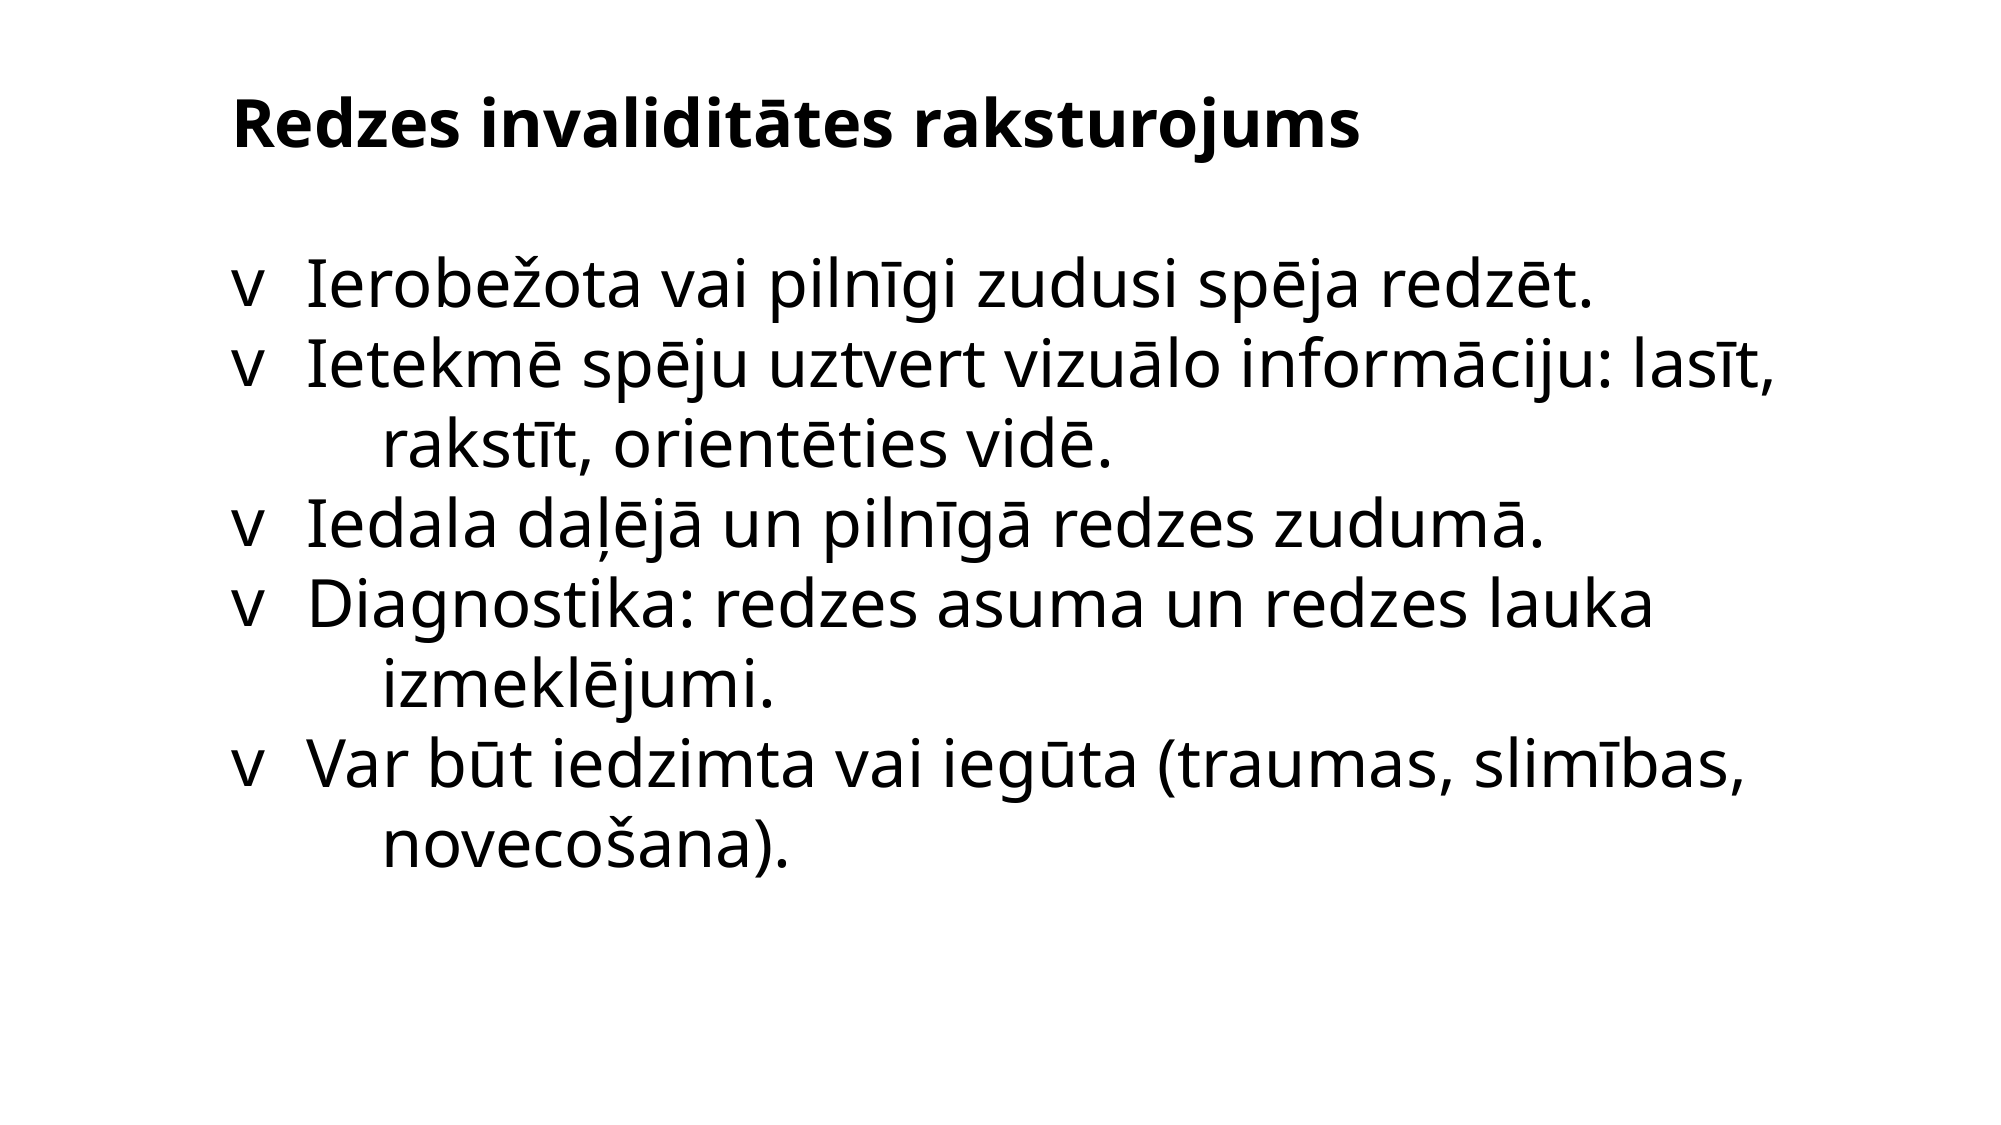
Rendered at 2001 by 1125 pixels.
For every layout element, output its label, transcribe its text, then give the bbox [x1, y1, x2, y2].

text_box Redzes invaliditātes raksturojums Ierobežota vai pilnīgi zudusi spēja redzēt. Ietekmē spēju uztvert vizuālo informāciju: lasīt, rakstīt, orientēties vidē. Iedala daļējā un pilnīgā redzes zudumā. Diagnostika: redzes asuma un redzes lauka izmeklējumi. Var būt iedzimta vai iegūta (traumas, slimības, novecošana). [216, 73, 1851, 897]
